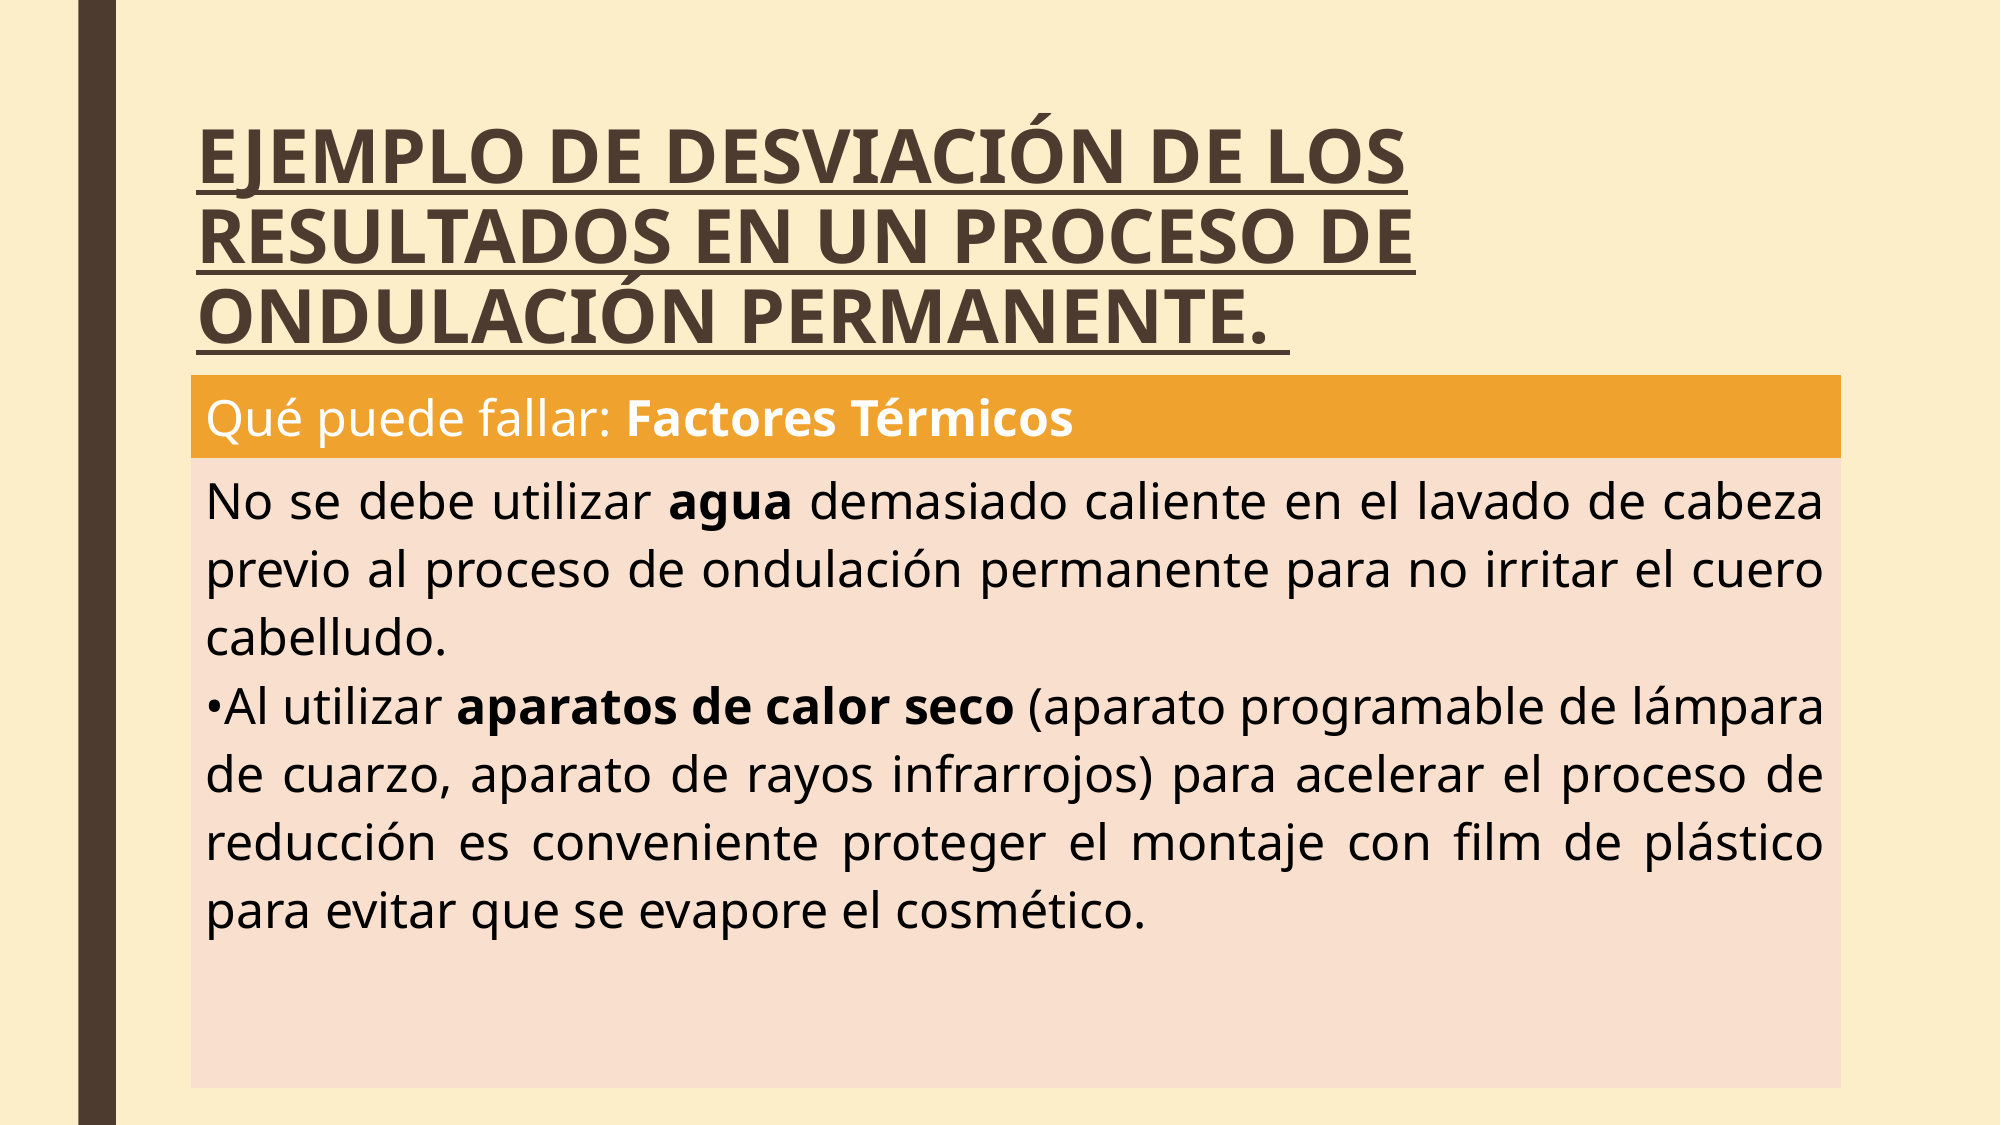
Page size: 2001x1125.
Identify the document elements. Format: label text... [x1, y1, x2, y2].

title EJEMPLO DE DESVIACIÓN DE LOS RESULTADOS EN UN PROCESO DE ONDULACIÓN PERMANENTE. [181, 112, 1841, 319]
table_header Qué puede fallar: Factores Térmicos [191, 375, 1841, 458]
table_cell No se debe utilizar agua demasiado caliente en el lavado de cabeza previo al proceso de ondulación permanente para no irritar el cuero cabelludo. •Al utilizar aparatos de calor seco (aparato programable de lámpara de cuarzo, aparato de rayos infrarrojos) para acelerar el proceso de reducción es conveniente proteger el montaje con film de plástico para evitar que se evapore el cosmético. [191, 458, 1841, 1088]
